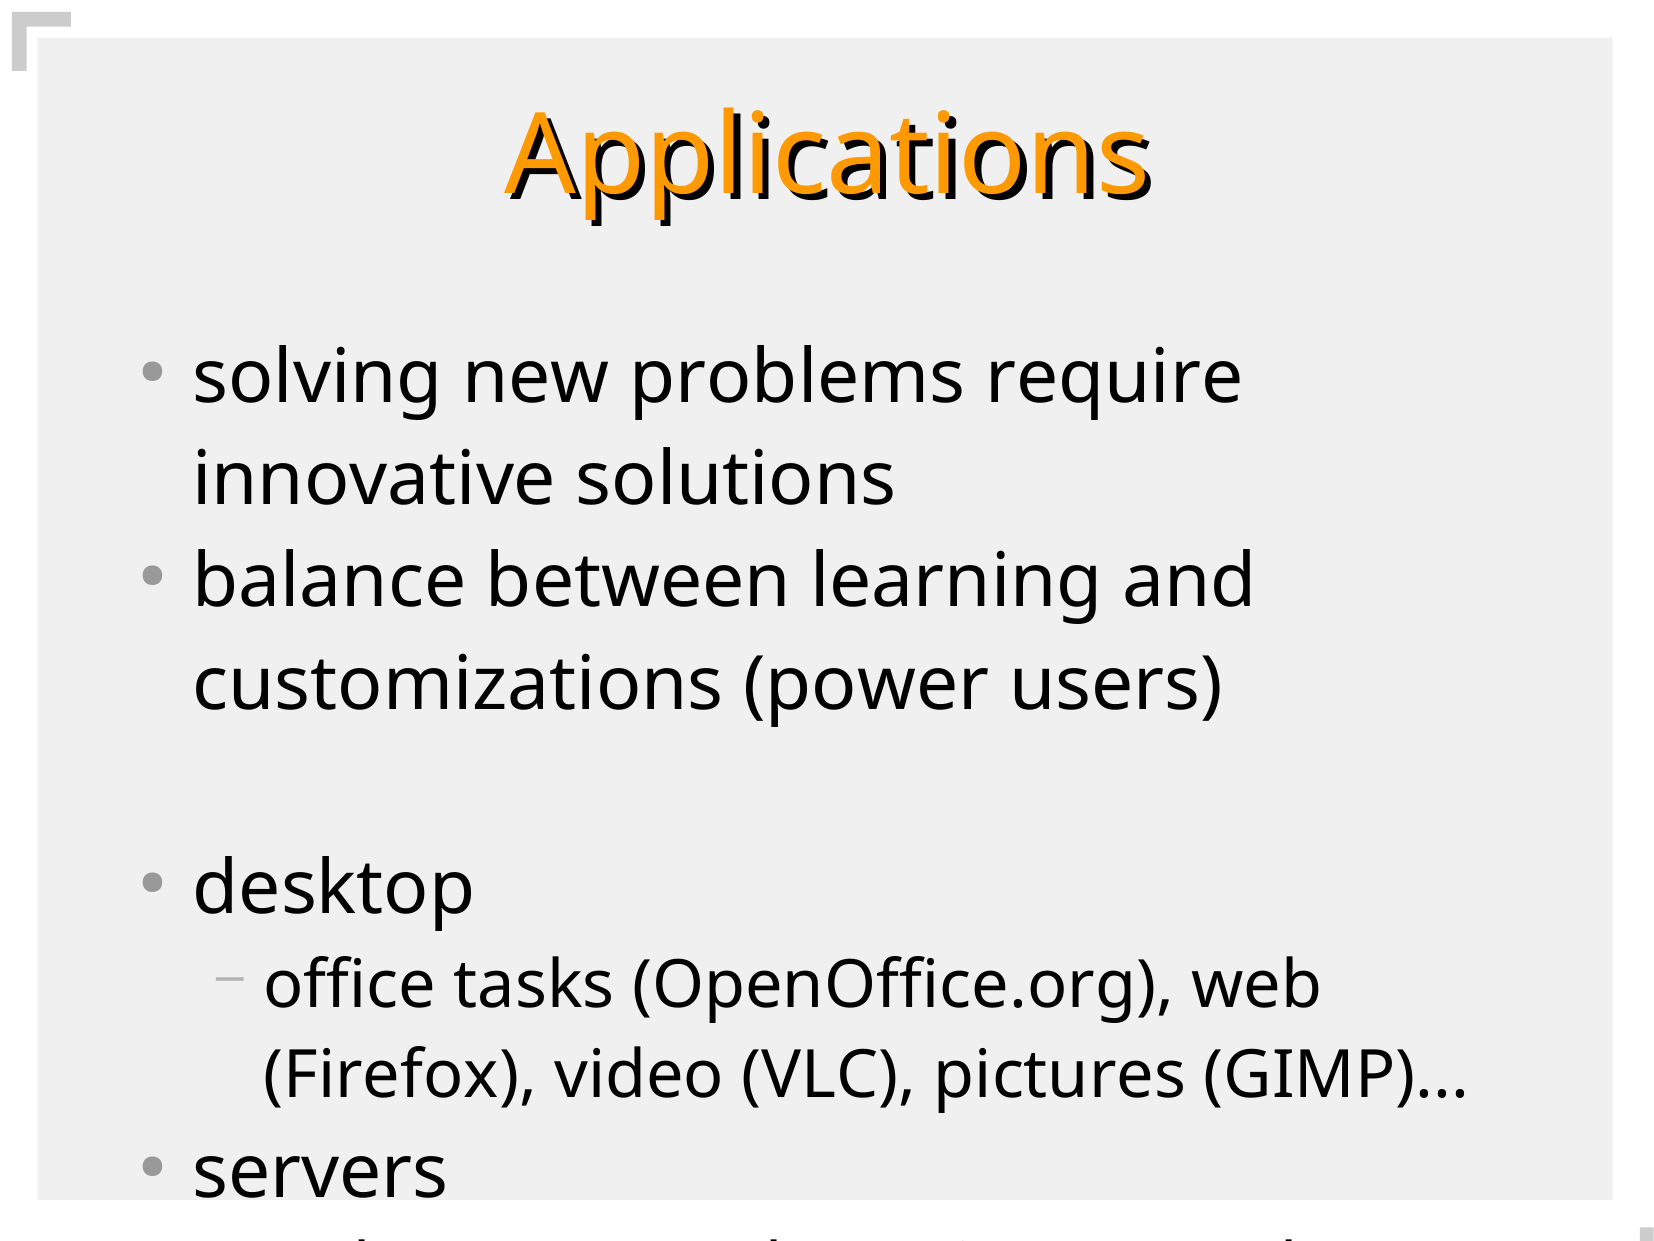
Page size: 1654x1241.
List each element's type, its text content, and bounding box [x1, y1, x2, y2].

list solving new problems require innovative solutions balance between learning and customizations (power users) desktop office tasks (OpenOffice.org), web (Firefox), video (VLC), pictures (GIMP)... servers web servers, web services (Google) [121, 322, 1561, 1167]
title Applications [121, 46, 1534, 254]
